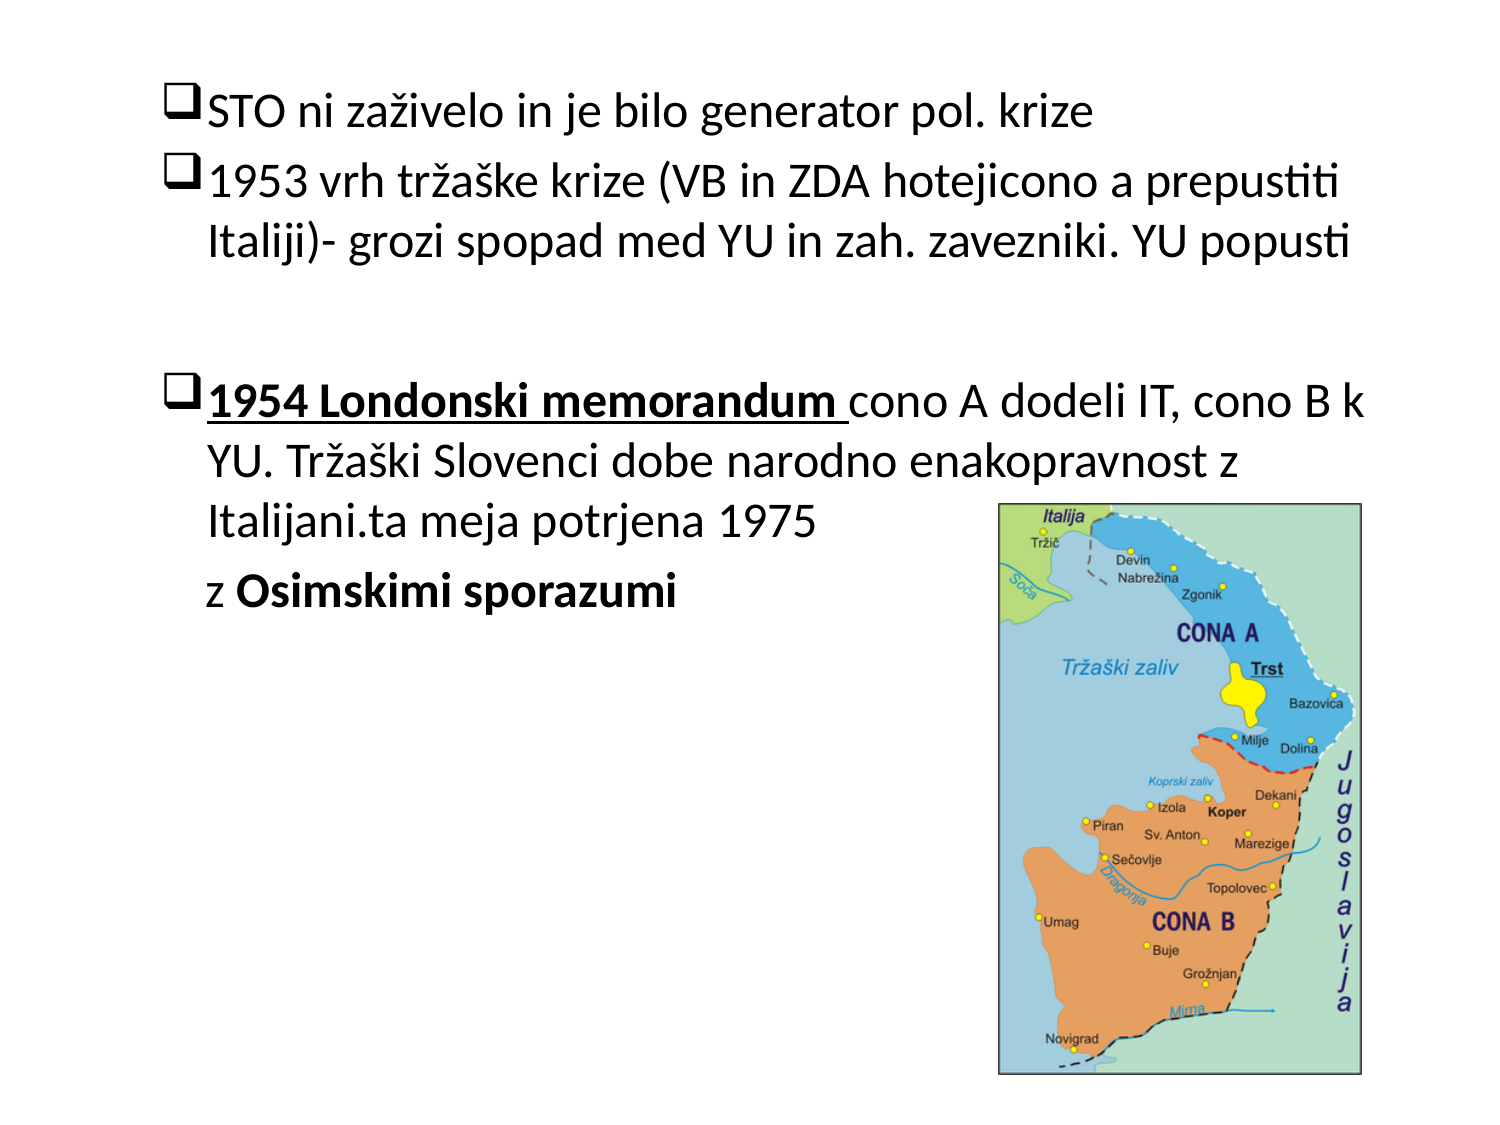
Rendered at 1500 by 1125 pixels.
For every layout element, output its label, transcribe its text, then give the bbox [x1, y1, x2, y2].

list STO ni zaživelo in je bilo generator pol. krize 1953 vrh tržaške krize (VB in ZDA hotejicono a prepustiti Italiji)- grozi spopad med YU in zah. zavezniki. YU popusti 1954 Londonski memorandum cono A dodeli IT, cono B k YU. Tržaški Slovenci dobe narodno enakopravnost z Italijani.ta meja potrjena 1975 z Osimskimi sporazumi [70, 70, 1421, 813]
picture [998, 503, 1362, 1075]
